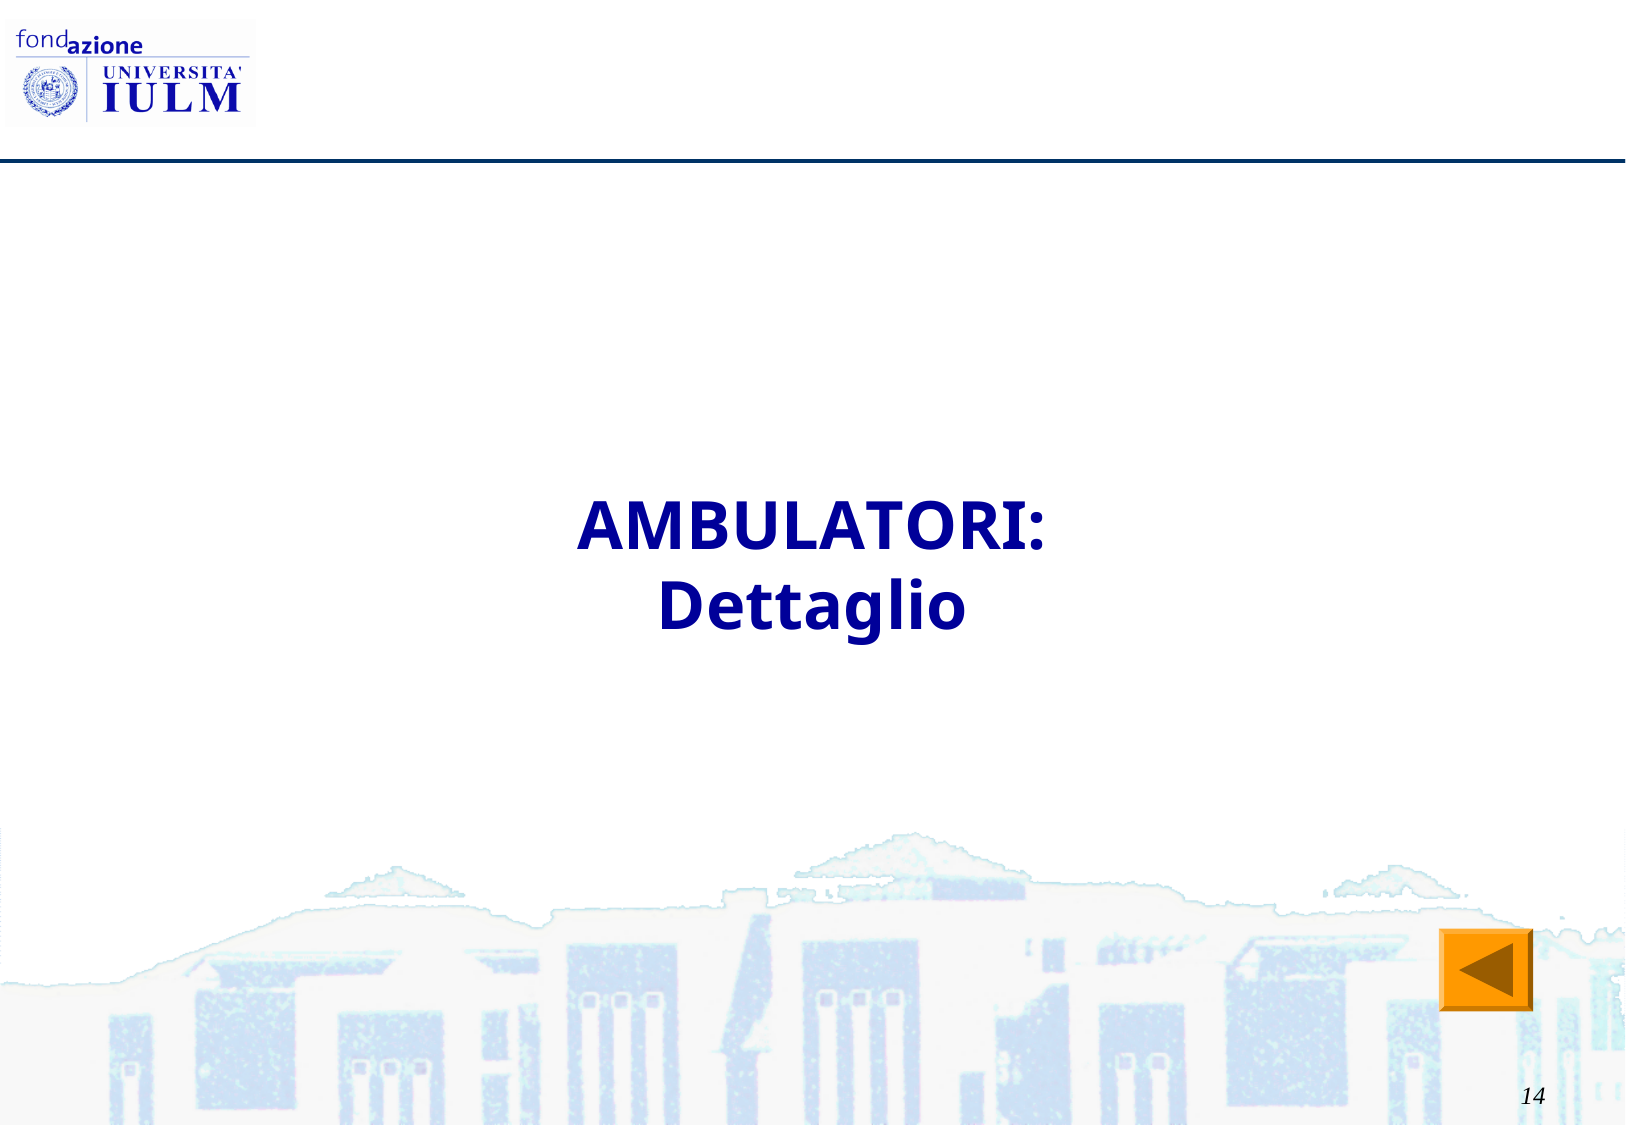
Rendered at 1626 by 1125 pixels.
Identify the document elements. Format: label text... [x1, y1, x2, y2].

picture [5, 19, 256, 127]
text_box AMBULATORI: Dettaglio [121, 469, 1504, 657]
text_box 2012 N=20 2013 N=20 [1438, 928, 1445, 1012]
text_box [1440, 928, 1534, 1012]
